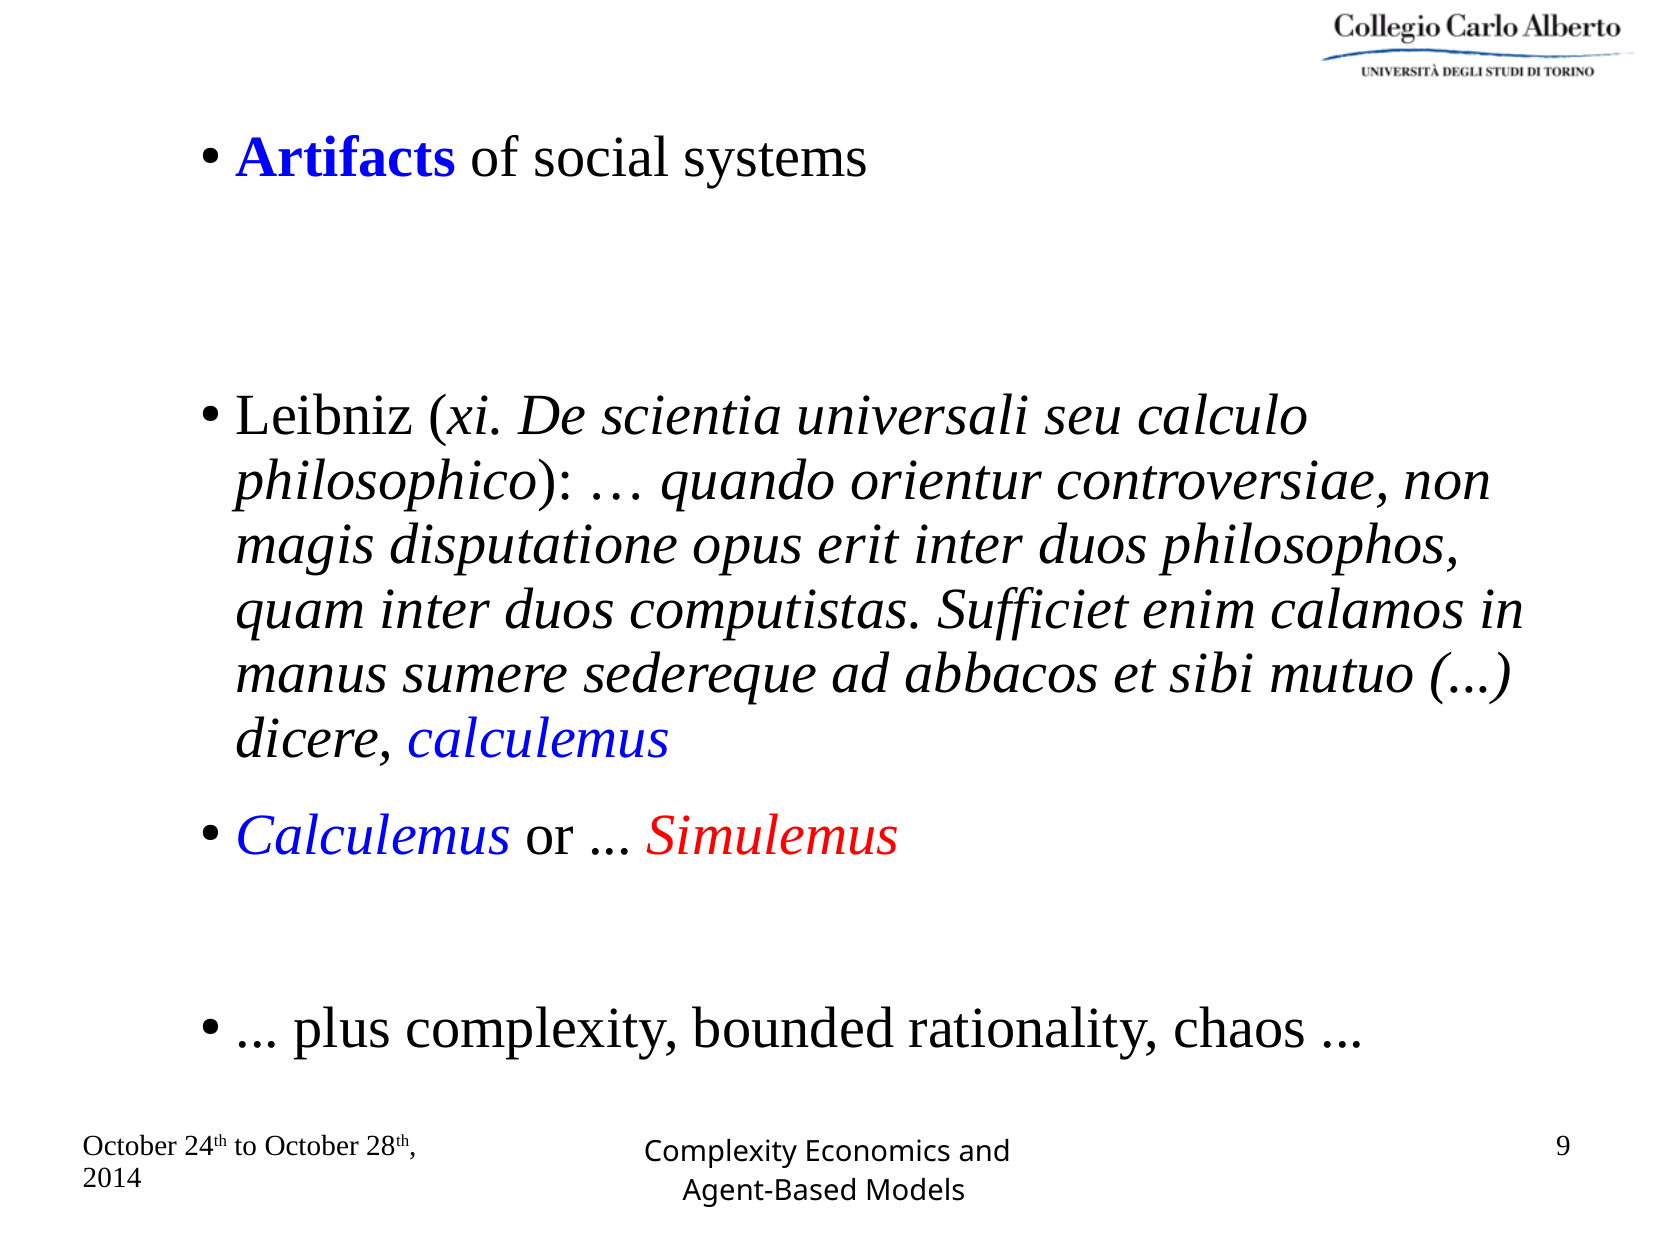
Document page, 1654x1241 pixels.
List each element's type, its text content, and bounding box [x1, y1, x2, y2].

picture [1312, 0, 1645, 92]
text_box Artifacts of social systems Leibniz (xi. De scientia universali seu calculo philosophico): … quando orientur controversiae, non magis disputatione opus erit inter duos philosophos, quam inter duos computistas. Sufficiet enim calamos in manus sumere sedereque ad abbacos et sibi mutuo (...) dicere, calculemus Calculemus or ... Simulemus ... plus complexity, bounded rationality, chaos ... [150, 85, 1576, 1101]
